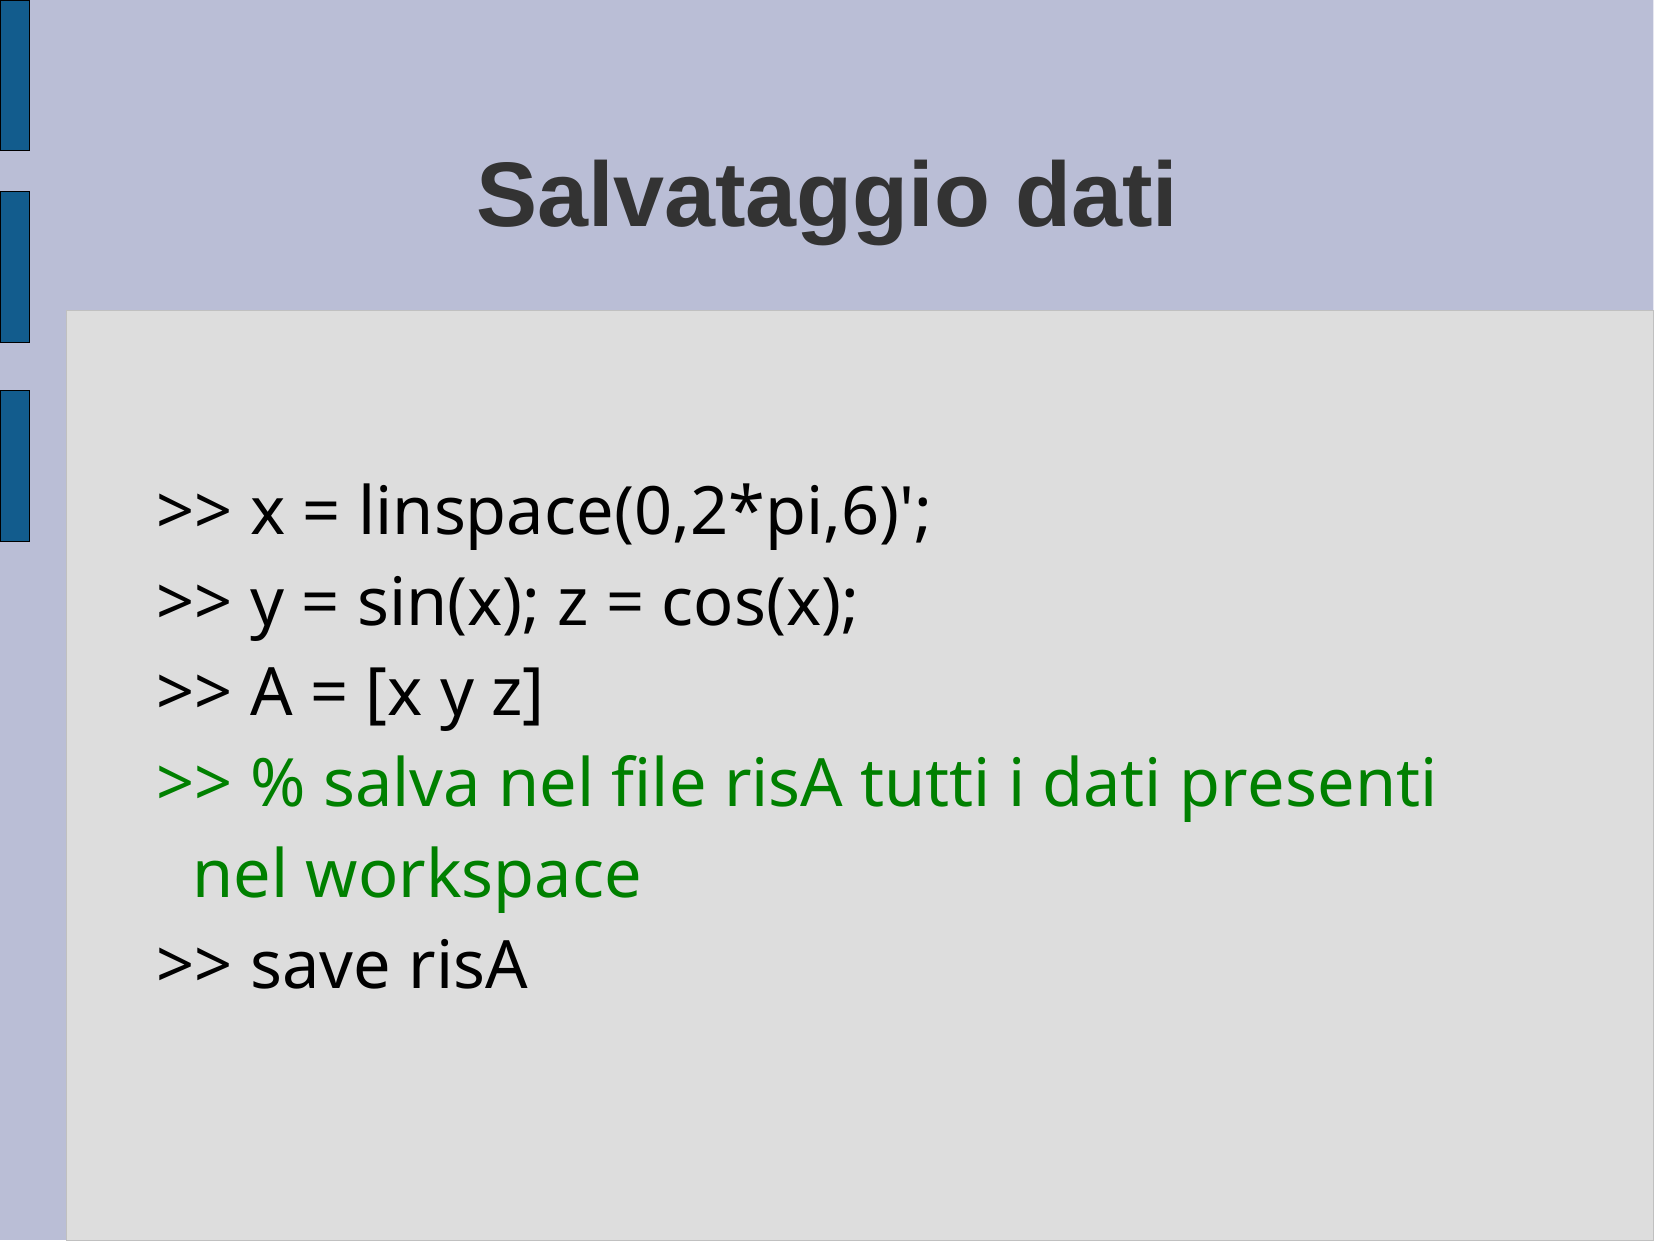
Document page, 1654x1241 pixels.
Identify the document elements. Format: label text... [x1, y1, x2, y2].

subtitle >> x = linspace(0,2*pi,6)'; >> y = sin(x); z = cos(x); >> A = [x y z] >> % salva nel file risA tutti i dati presenti nel workspace >> save risA [121, 344, 1534, 1127]
title Salvataggio dati [121, 91, 1534, 299]
